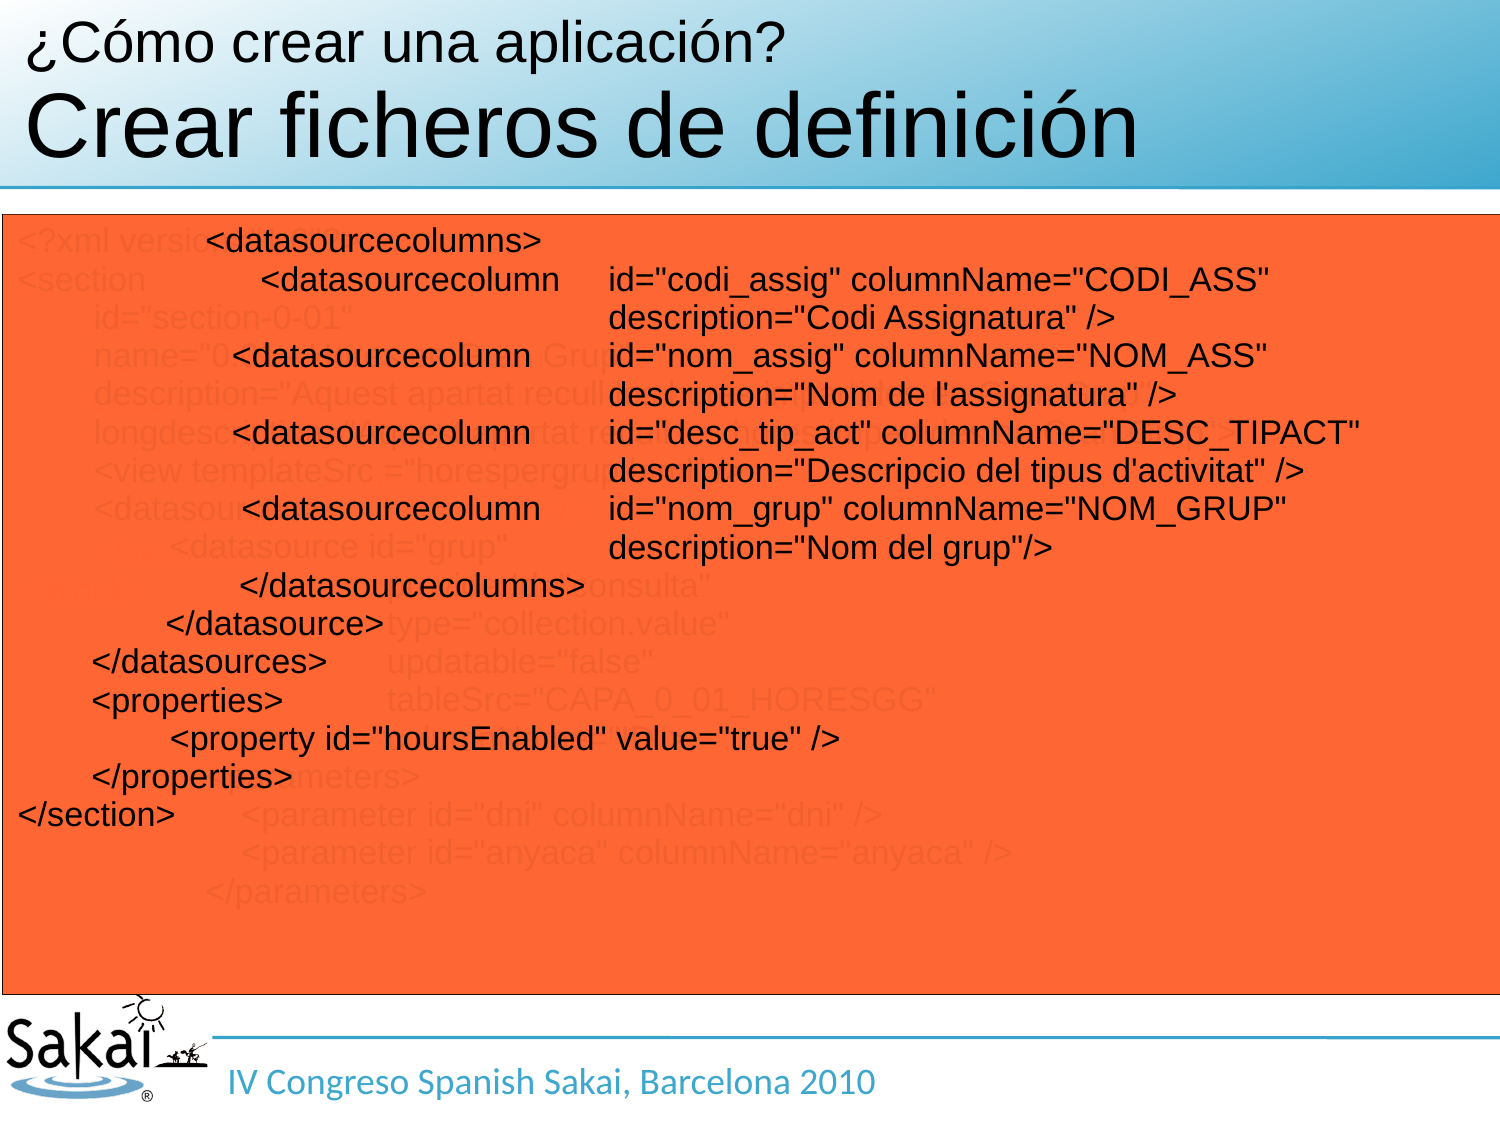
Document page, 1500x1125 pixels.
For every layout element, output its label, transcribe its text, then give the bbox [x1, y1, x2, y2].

picture [0, 955, 213, 1125]
text_box <datasourcecolumns> <datasourcecolumn id="codi_assig" columnName="CODI_ASS" description="Codi Assignatura" /> <datasourcecolumn id="nom_assig" columnName="NOM_ASS" description="Nom de l'assignatura" /> <datasourcecolumn id="desc_tip_act" columnName="DESC_TIPACT" description="Descripcio del tipus d'activitat" /> <datasourcecolumn id="nom_grup" columnName="NOM_GRUP" description="Nom del grup"/> </datasourcecolumns> </datasource> </datasources> <properties> <property id="hoursEnabled" value="true" /> </properties> </section> [2, 214, 1500, 995]
title ¿Cómo crear una aplicación? Crear ficheros de definición [24, 9, 1475, 178]
